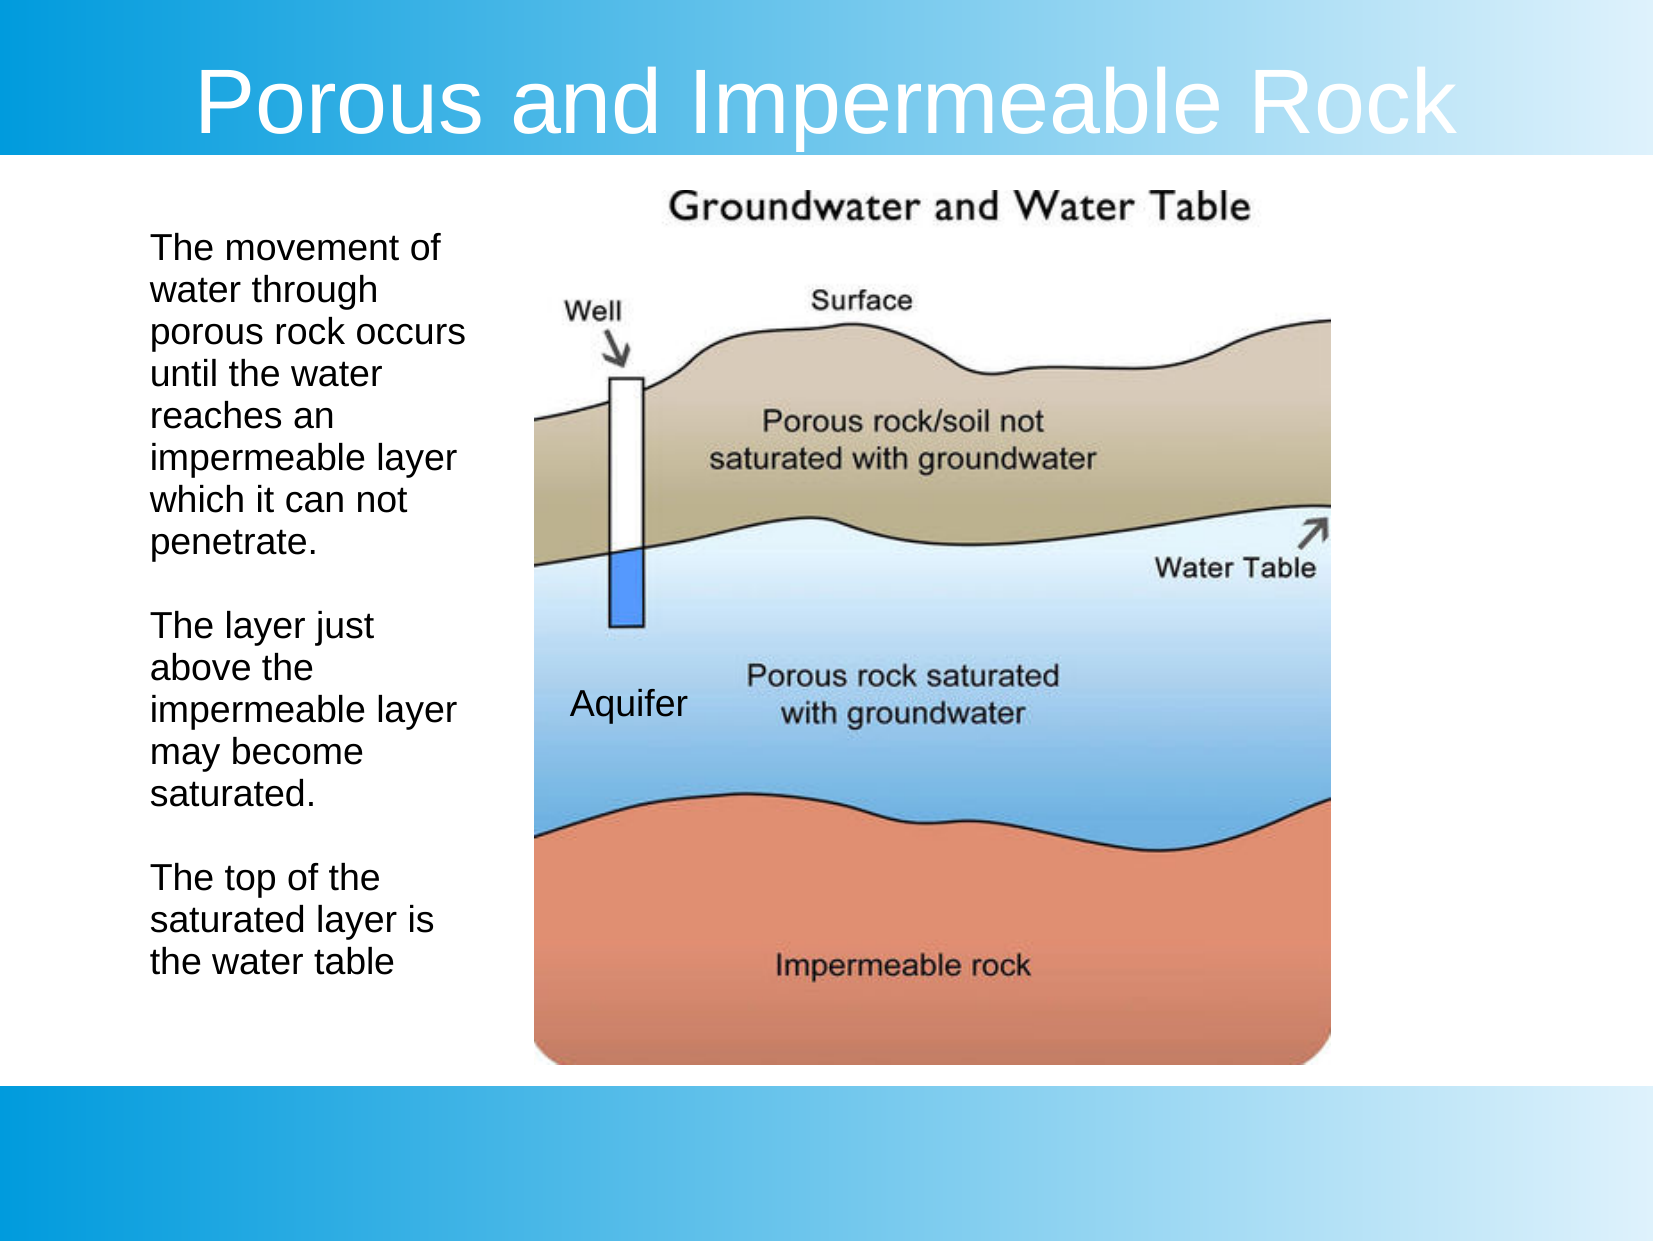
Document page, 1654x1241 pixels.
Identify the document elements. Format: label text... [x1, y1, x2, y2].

picture [534, 190, 1331, 1066]
title Porous and Impermeable Rock [82, 49, 1571, 155]
text_box The movement of water through porous rock occurs until the water reaches an impermeable layer which it can not penetrate. The layer just above the impermeable layer may become saturated. The top of the saturated layer is the water table [135, 219, 496, 991]
text_box Aquifer [555, 675, 736, 774]
